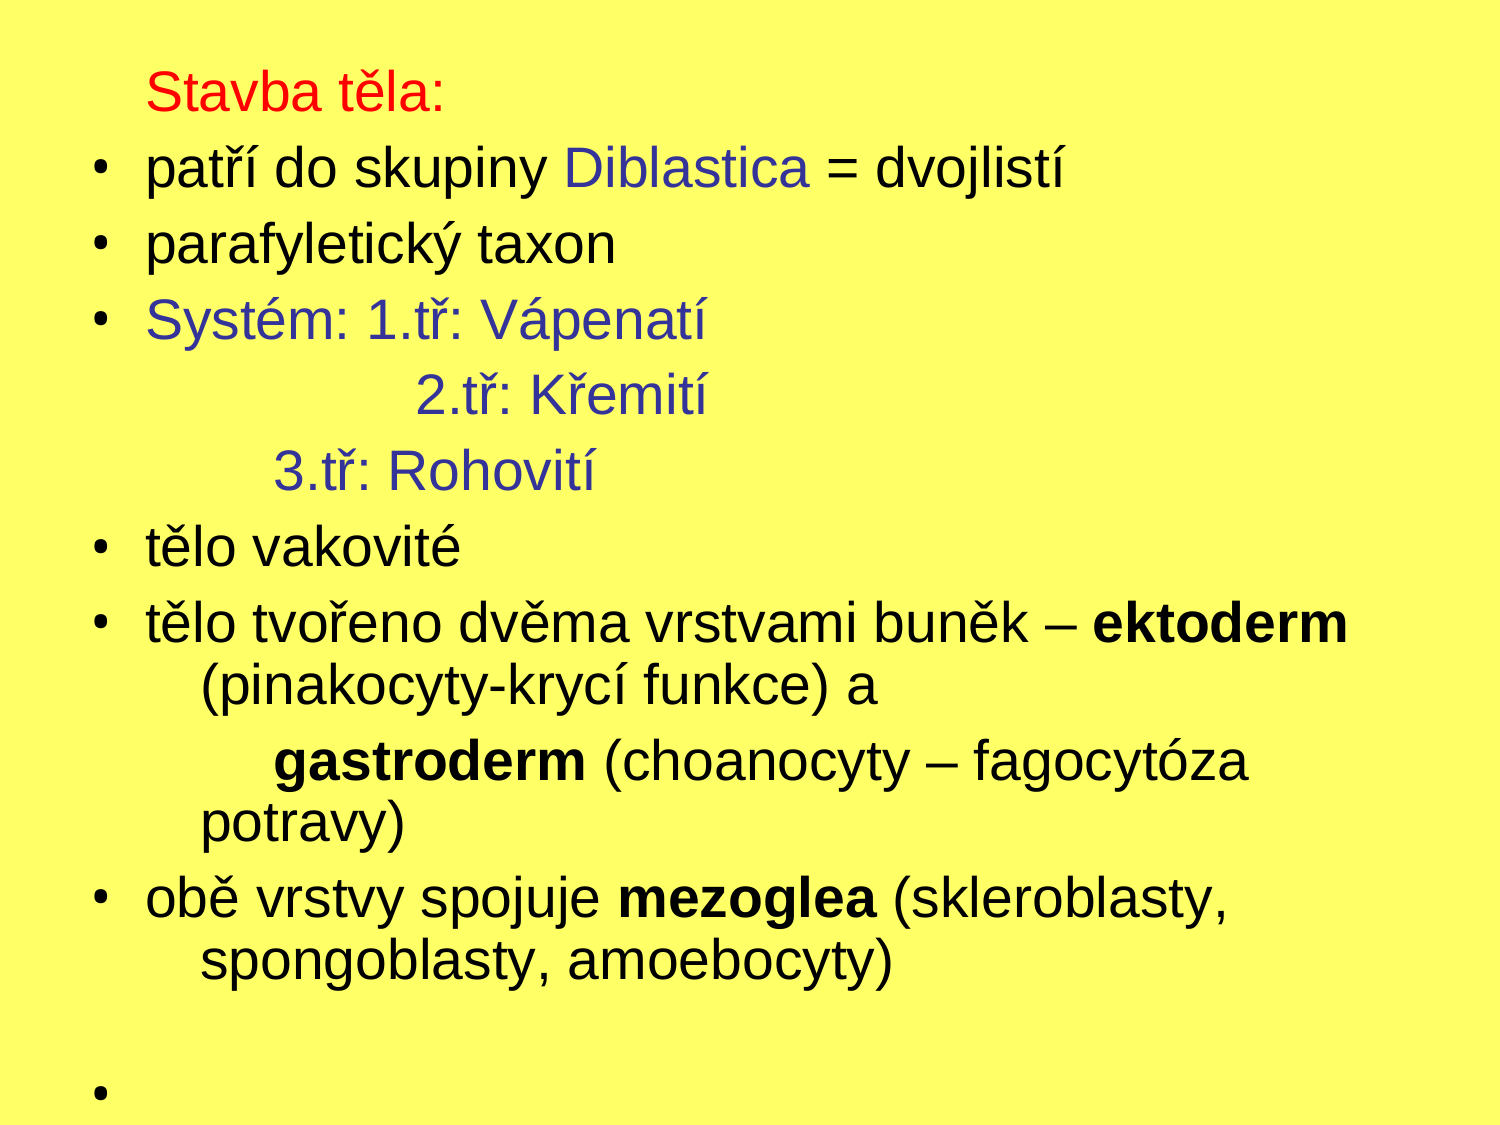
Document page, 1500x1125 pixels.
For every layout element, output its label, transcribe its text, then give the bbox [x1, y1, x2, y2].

list Stavba těla: patří do skupiny Diblastica = dvojlistí parafyletický taxon Systém: 1.tř: Vápenatí 2.tř: Křemití 3.tř: Rohovití tělo vakovité tělo tvořeno dvěma vrstvami buněk – ektoderm (pinakocyty-krycí funkce) a gastroderm (choanocyty – fagocytóza potravy) obě vrstvy spojuje mezoglea (skleroblasty, spongoblasty, amoebocyty) [75, 54, 1426, 1005]
